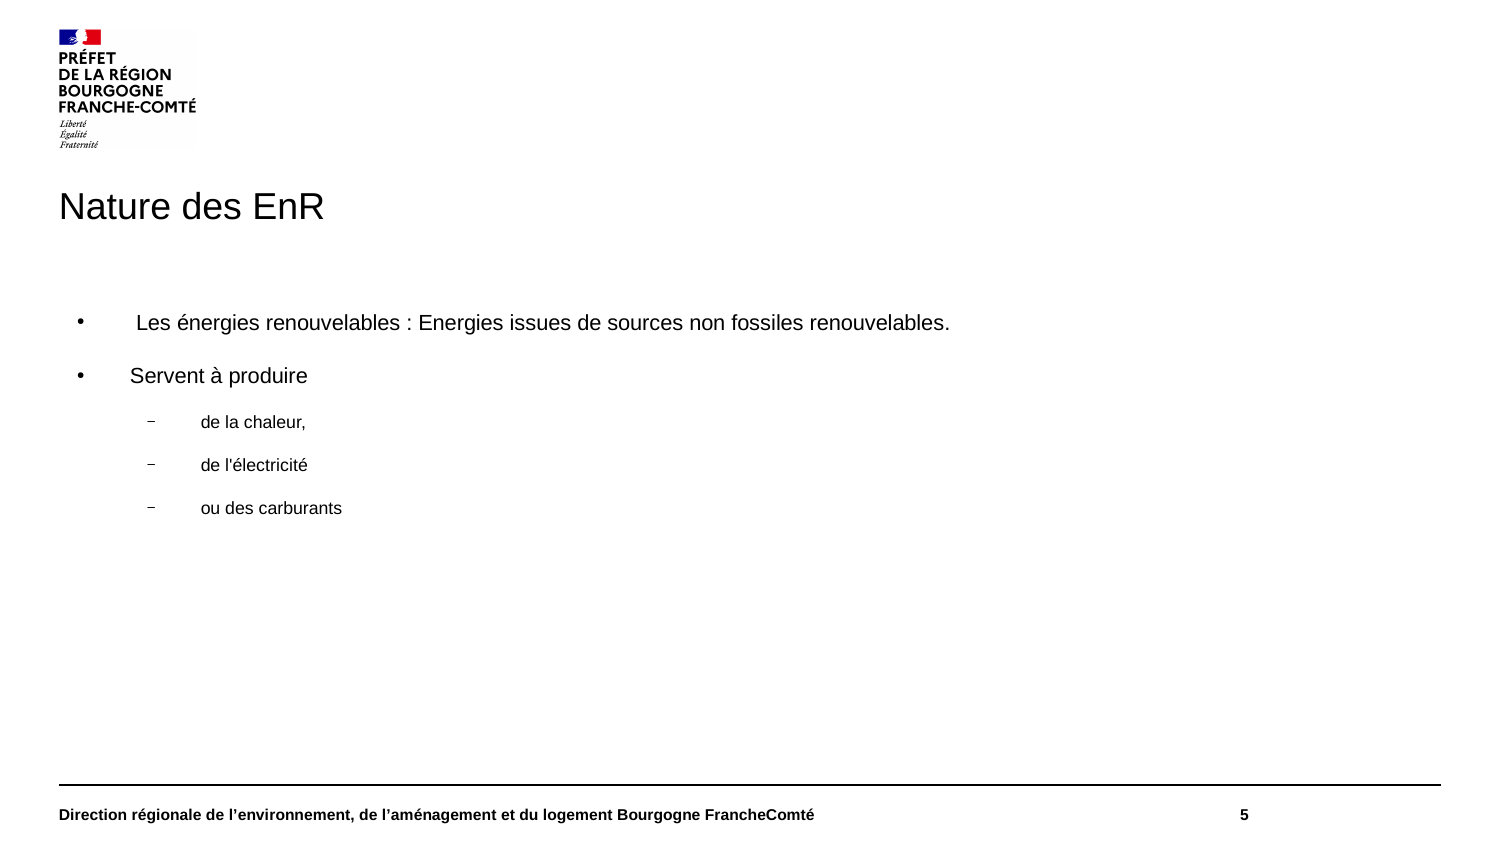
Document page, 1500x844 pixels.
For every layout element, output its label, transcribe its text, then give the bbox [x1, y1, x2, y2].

list Les énergies renouvelables : Energies issues de sources non fossiles renouvelables. Servent à produire de la chaleur, de l'électricité ou des carburants [59, 310, 1158, 792]
picture [59, 29, 196, 147]
title Nature des EnR [59, 147, 1441, 266]
